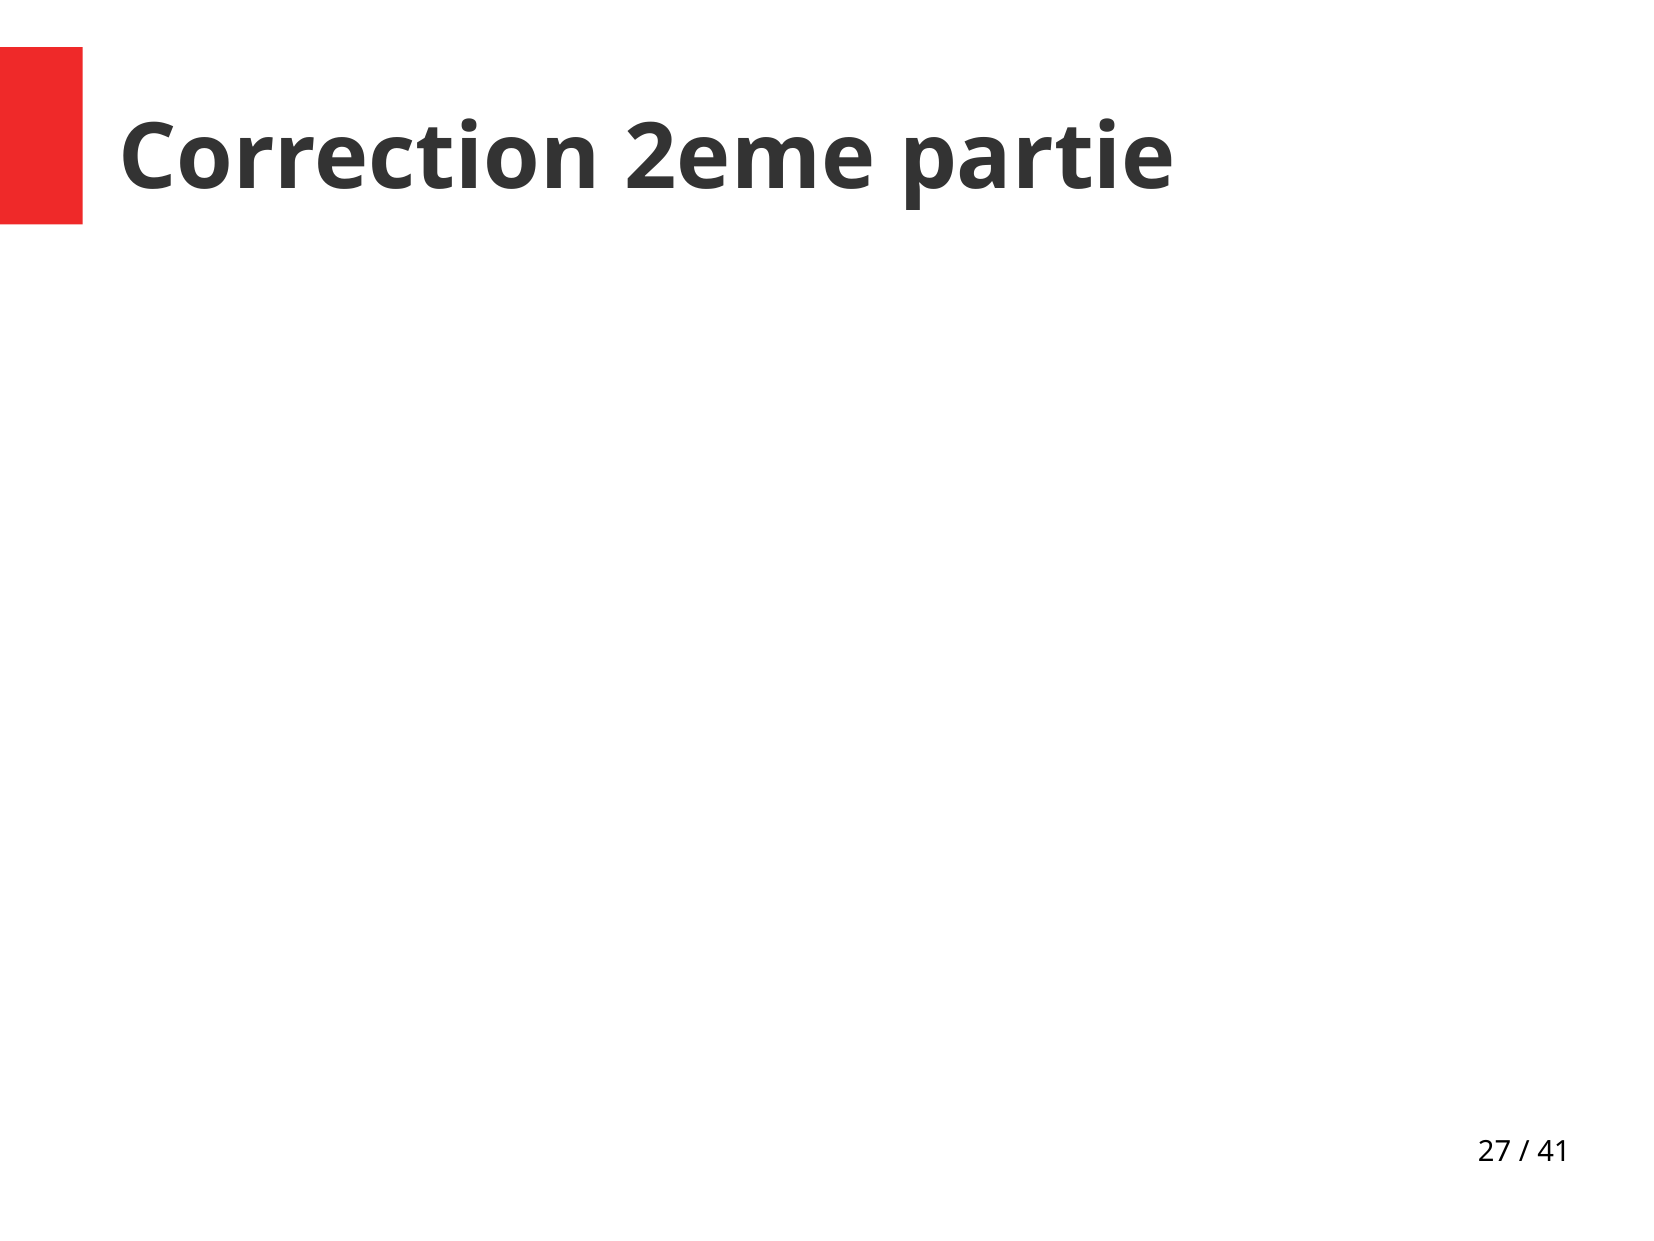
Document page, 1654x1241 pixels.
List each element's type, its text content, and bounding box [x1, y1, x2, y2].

title Correction 2eme partie [118, 49, 1571, 257]
